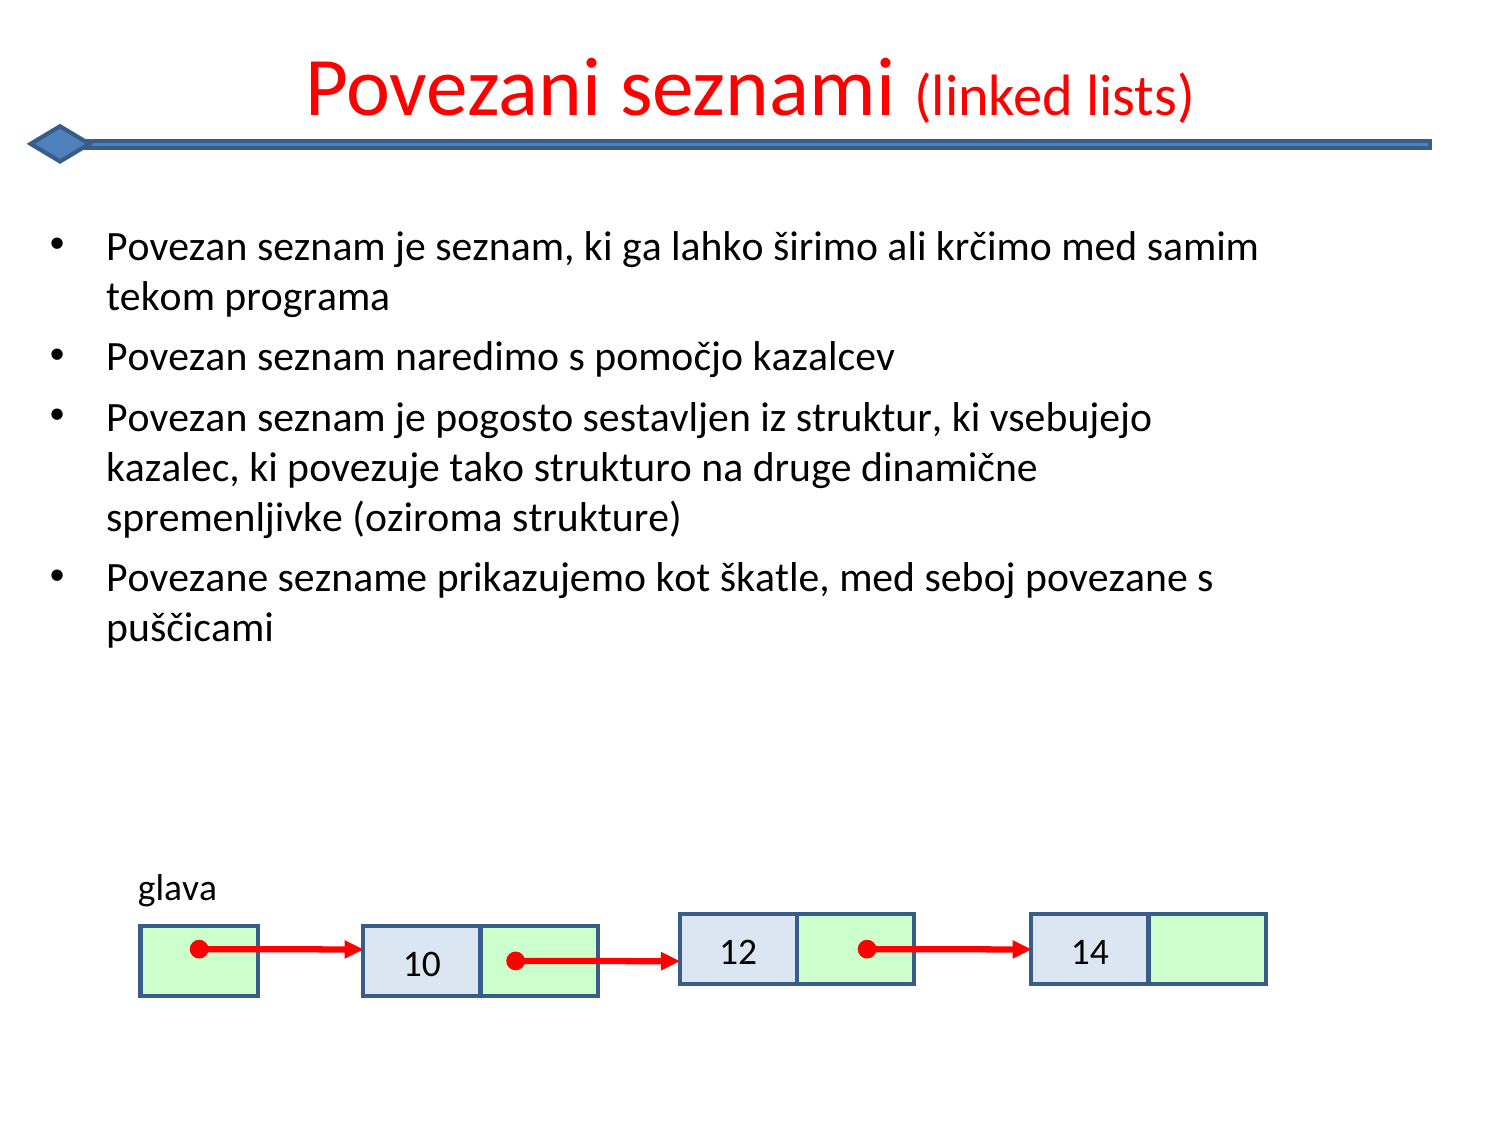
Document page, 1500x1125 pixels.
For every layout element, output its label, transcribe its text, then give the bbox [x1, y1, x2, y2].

text_box glava [123, 855, 233, 916]
text_box [796, 913, 915, 985]
text_box Povezan seznam je seznam, ki ga lahko širimo ali krčimo med samim tekom programa Povezan seznam naredimo s pomočjo kazalcev Povezan seznam je pogosto sestavljen iz struktur, ki vsebujejo kazalec, ki povezuje tako strukturo na druge dinamične spremenljivke (oziroma strukture) Povezane sezname prikazujemo kot škatle, med seboj povezane s puščicami [35, 210, 1290, 962]
text_box [1148, 913, 1266, 985]
text_box 12 [679, 913, 796, 985]
text_box [140, 925, 258, 997]
title Povezani seznami (linked lists) [75, 23, 1426, 141]
text_box [480, 925, 598, 997]
text_box 10 [363, 925, 480, 997]
text_box 14 [1031, 913, 1148, 985]
